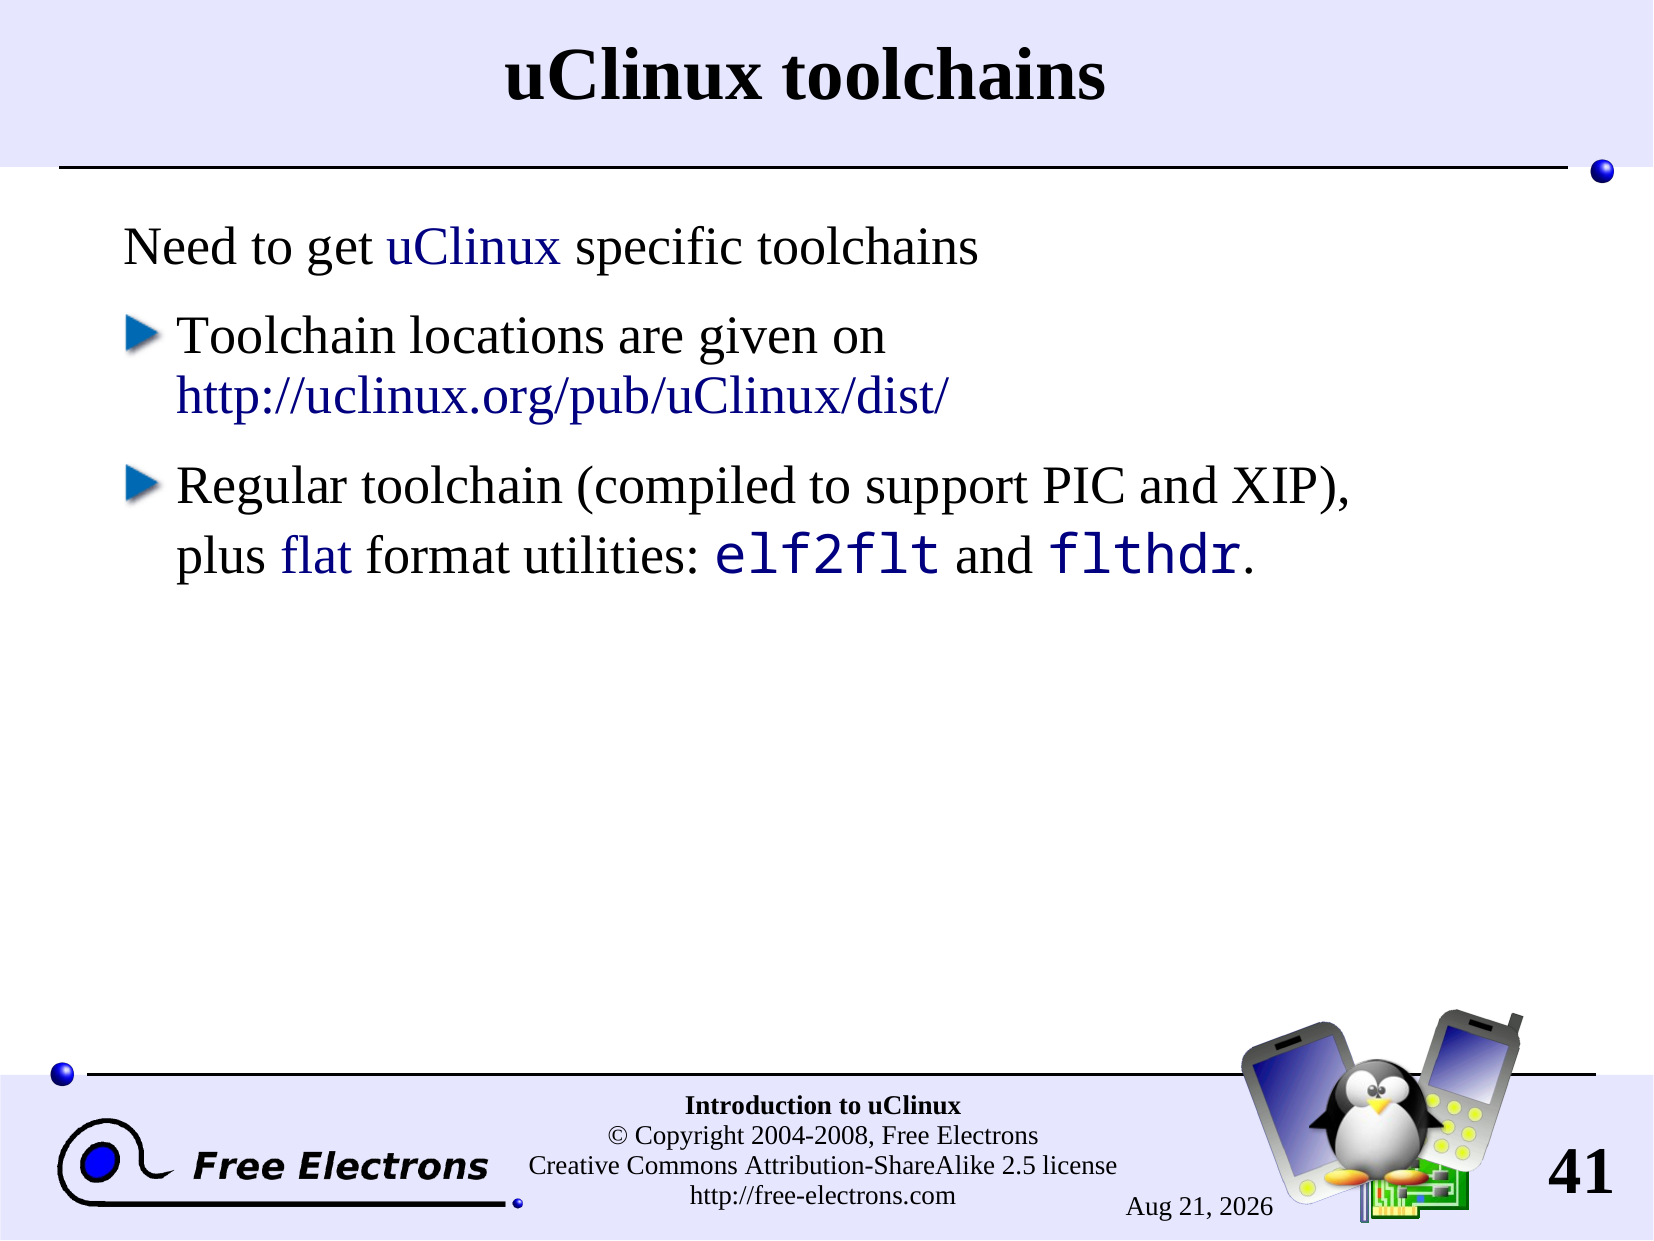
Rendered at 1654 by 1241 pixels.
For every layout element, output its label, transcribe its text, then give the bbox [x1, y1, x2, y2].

picture [50, 1107, 527, 1216]
list Need to get uClinux specific toolchains Toolchain locations are given on http://uclinux.org/pub/uClinux/dist/ Regular toolchain (compiled to support PIC and XIP), plus flat format utilities: elf2flt and flthdr. [105, 216, 1518, 1066]
picture [1231, 1007, 1538, 1241]
title uClinux toolchains [60, 25, 1551, 124]
